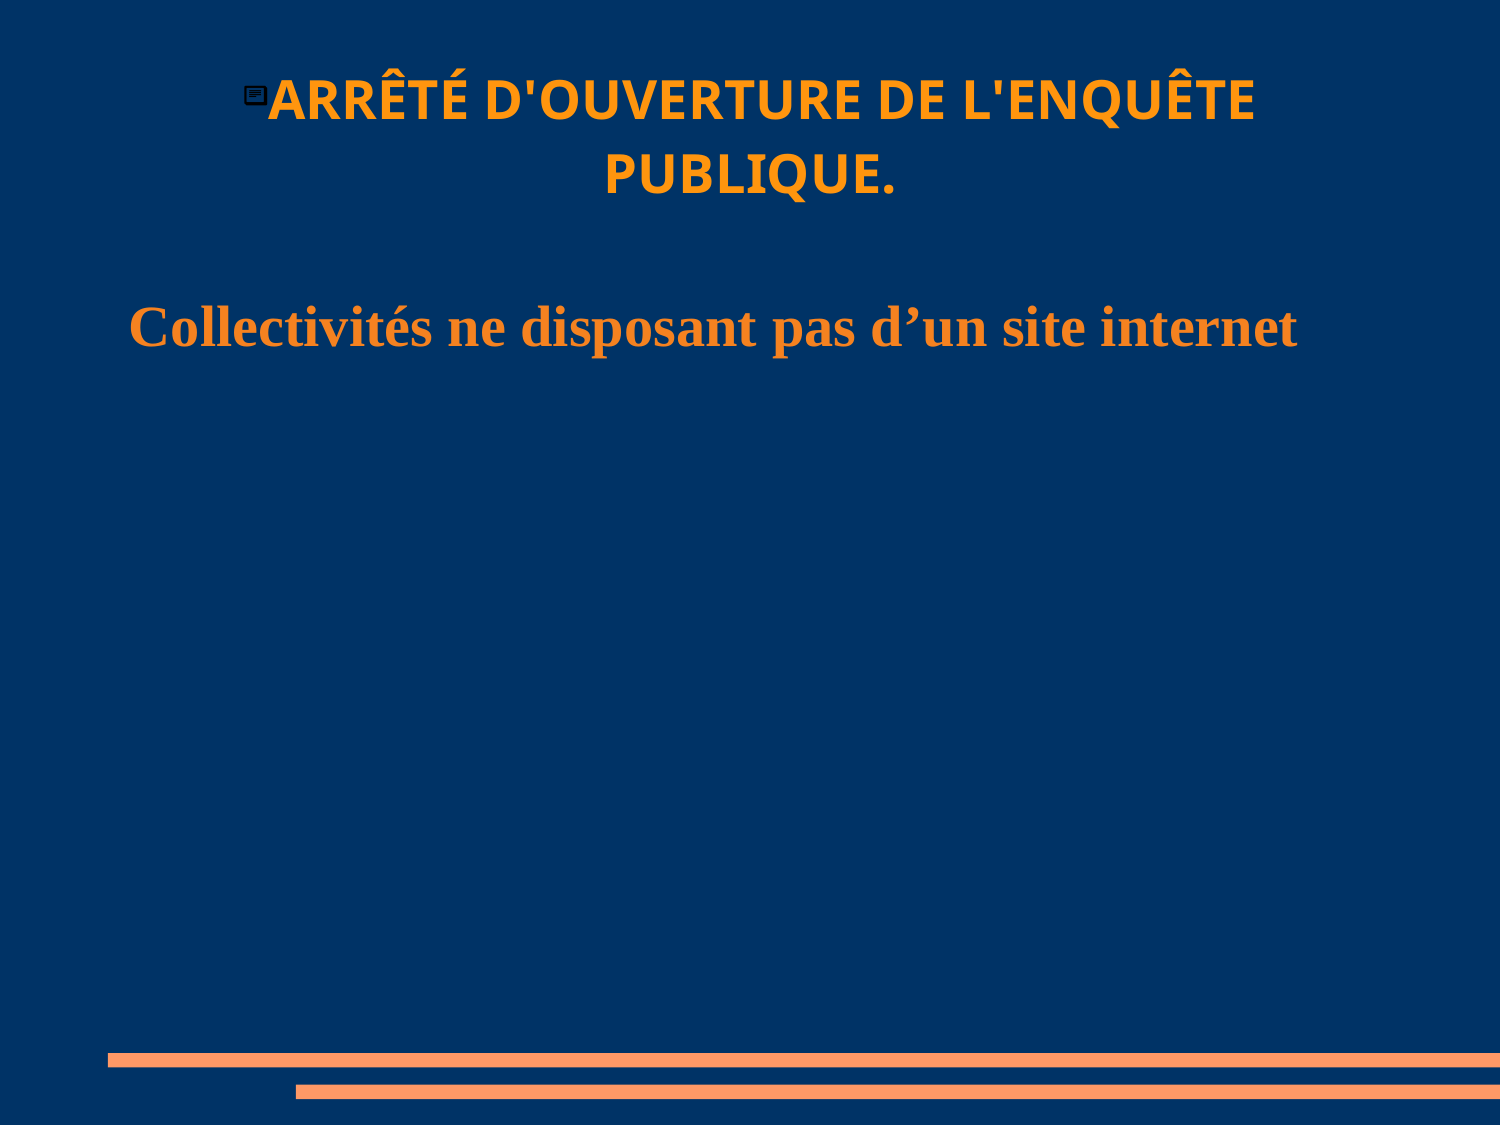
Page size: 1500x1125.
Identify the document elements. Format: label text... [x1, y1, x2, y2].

title ARRÊTÉ D'OUVERTURE DE L'ENQUÊTE PUBLIQUE. [110, 41, 1392, 230]
list Collectivités ne disposant pas d’un site internet [58, 294, 1465, 947]
